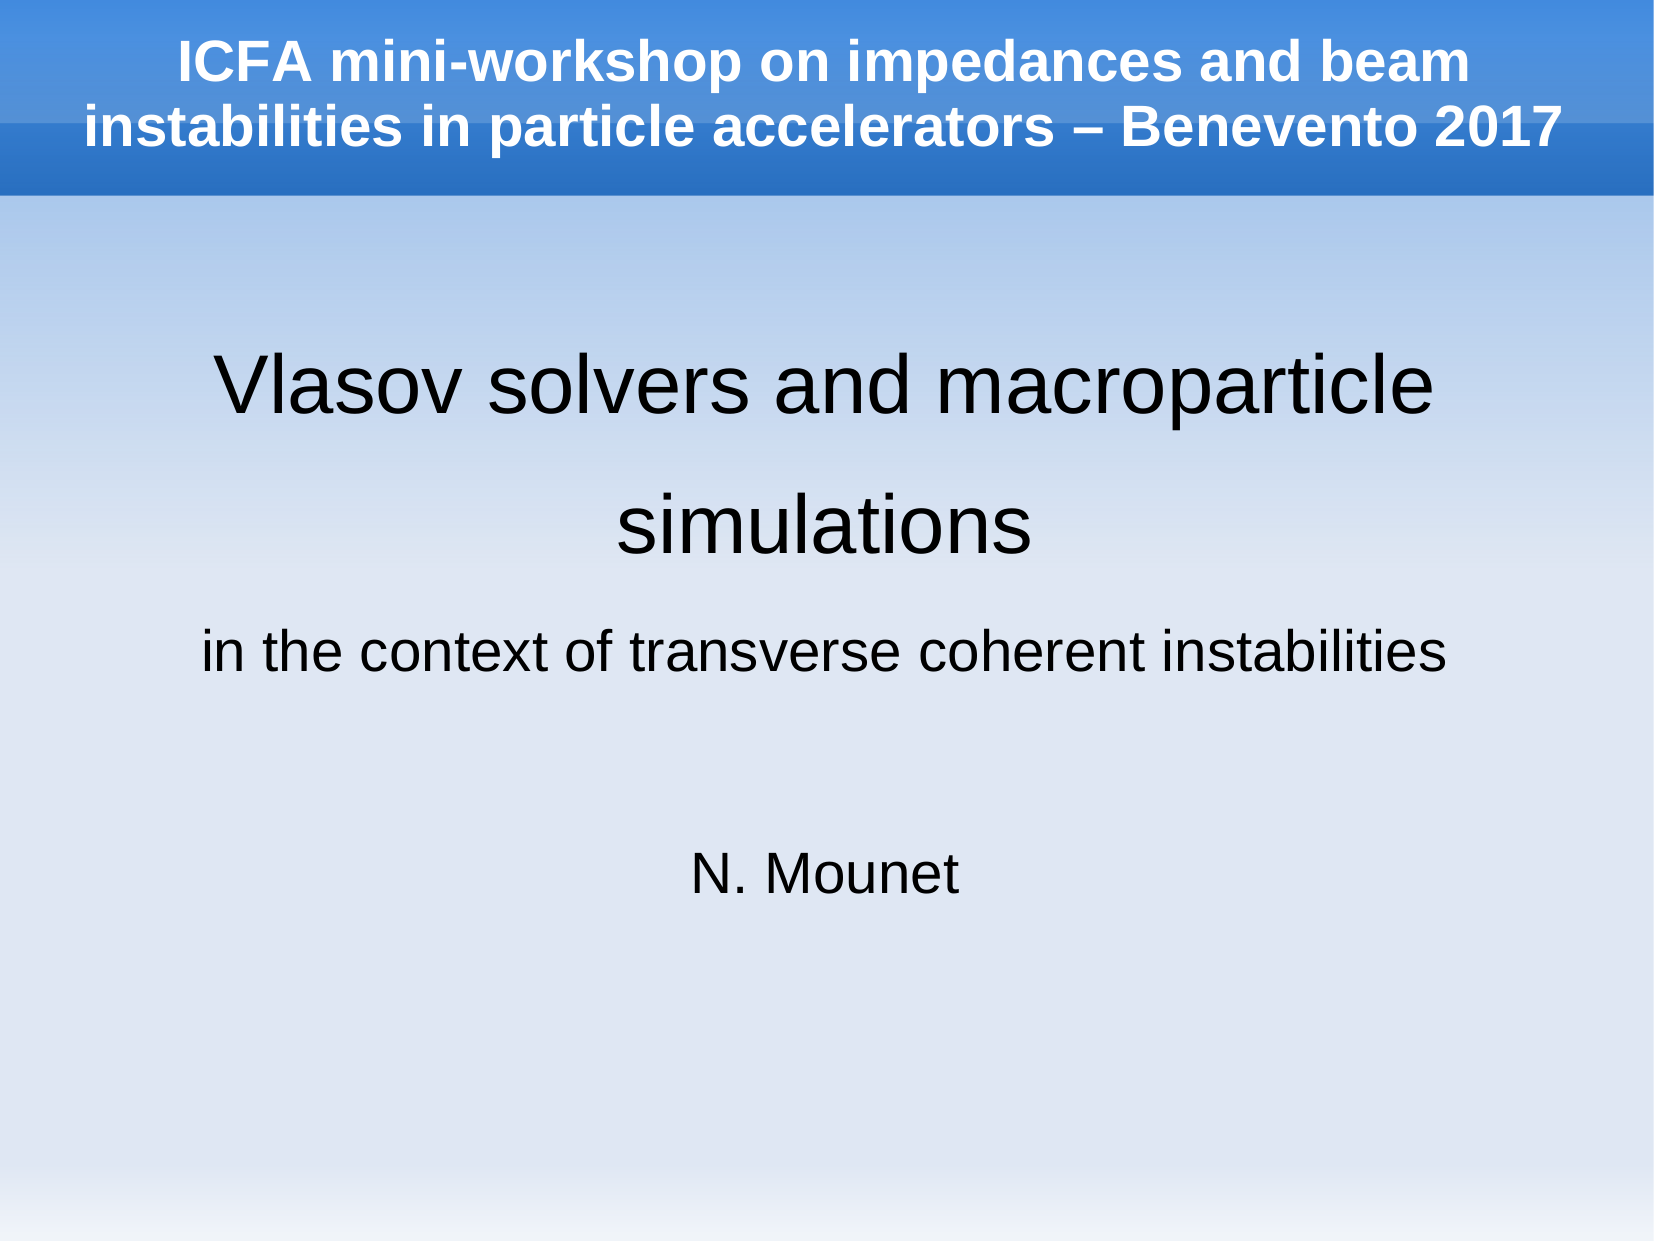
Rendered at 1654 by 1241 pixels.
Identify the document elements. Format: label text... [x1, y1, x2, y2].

title ICFA mini-workshop on impedances and beam instabilities in particle accelerators – Benevento 2017 [37, 0, 1613, 188]
subtitle Vlasov solvers and macroparticle simulations in the context of transverse coherent instabilities N. Mounet [75, 262, 1576, 1113]
picture [0, 0, 1654, 1241]
